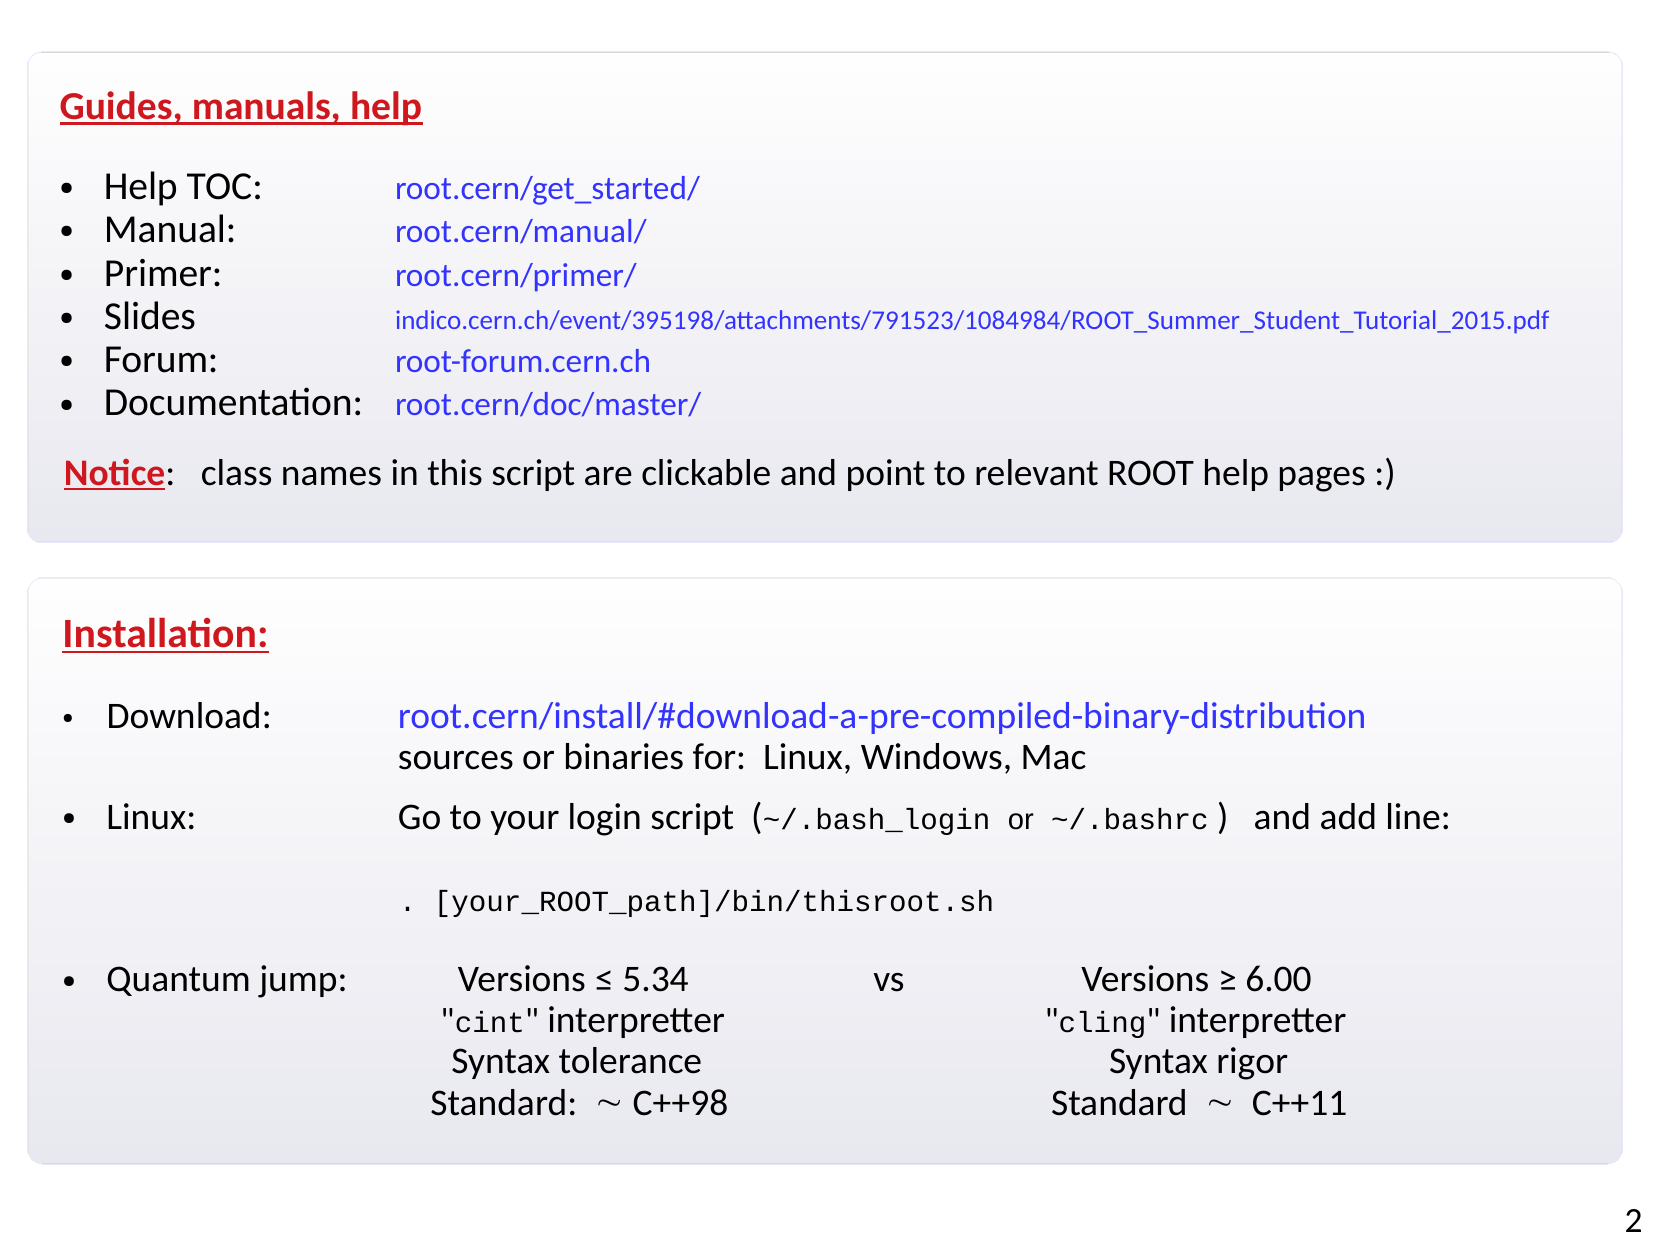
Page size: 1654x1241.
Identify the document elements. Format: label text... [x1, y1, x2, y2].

text_box Notice: class names in this script are clickable and point to relevant ROOT help pages :) [48, 449, 1596, 507]
text_box Installation: Download: root.cern/install/#download-a-pre-compiled-binary-distribution sources or binaries for: Linux, Windows, Mac Linux: Go to your login script (~/.bash_login or ~/.bashrc ) and add line: . [your_ROOT_path]/bin/thisroot.sh Quantum jump: Versions ≤ 5.34 vs Versions ≥ 6.00 "cint" interpretter "cling" interpretter Syntax tolerance Syntax rigor Standard: ~ C++98 Standard ~ C++11 [47, 609, 1600, 1133]
text_box Guides, manuals, help Help TOC: root.cern/get_started/ Manual: root.cern/manual/ Primer: root.cern/primer/ Slides indico.cern.ch/event/395198/attachments/791523/1084984/ROOT_Summer_Student_Tutorial_2015.pdf Forum: root-forum.cern.ch Documentation: root.cern/doc/master/ [44, 82, 1647, 434]
text_box [27, 577, 1623, 1165]
text_box [27, 51, 1623, 543]
